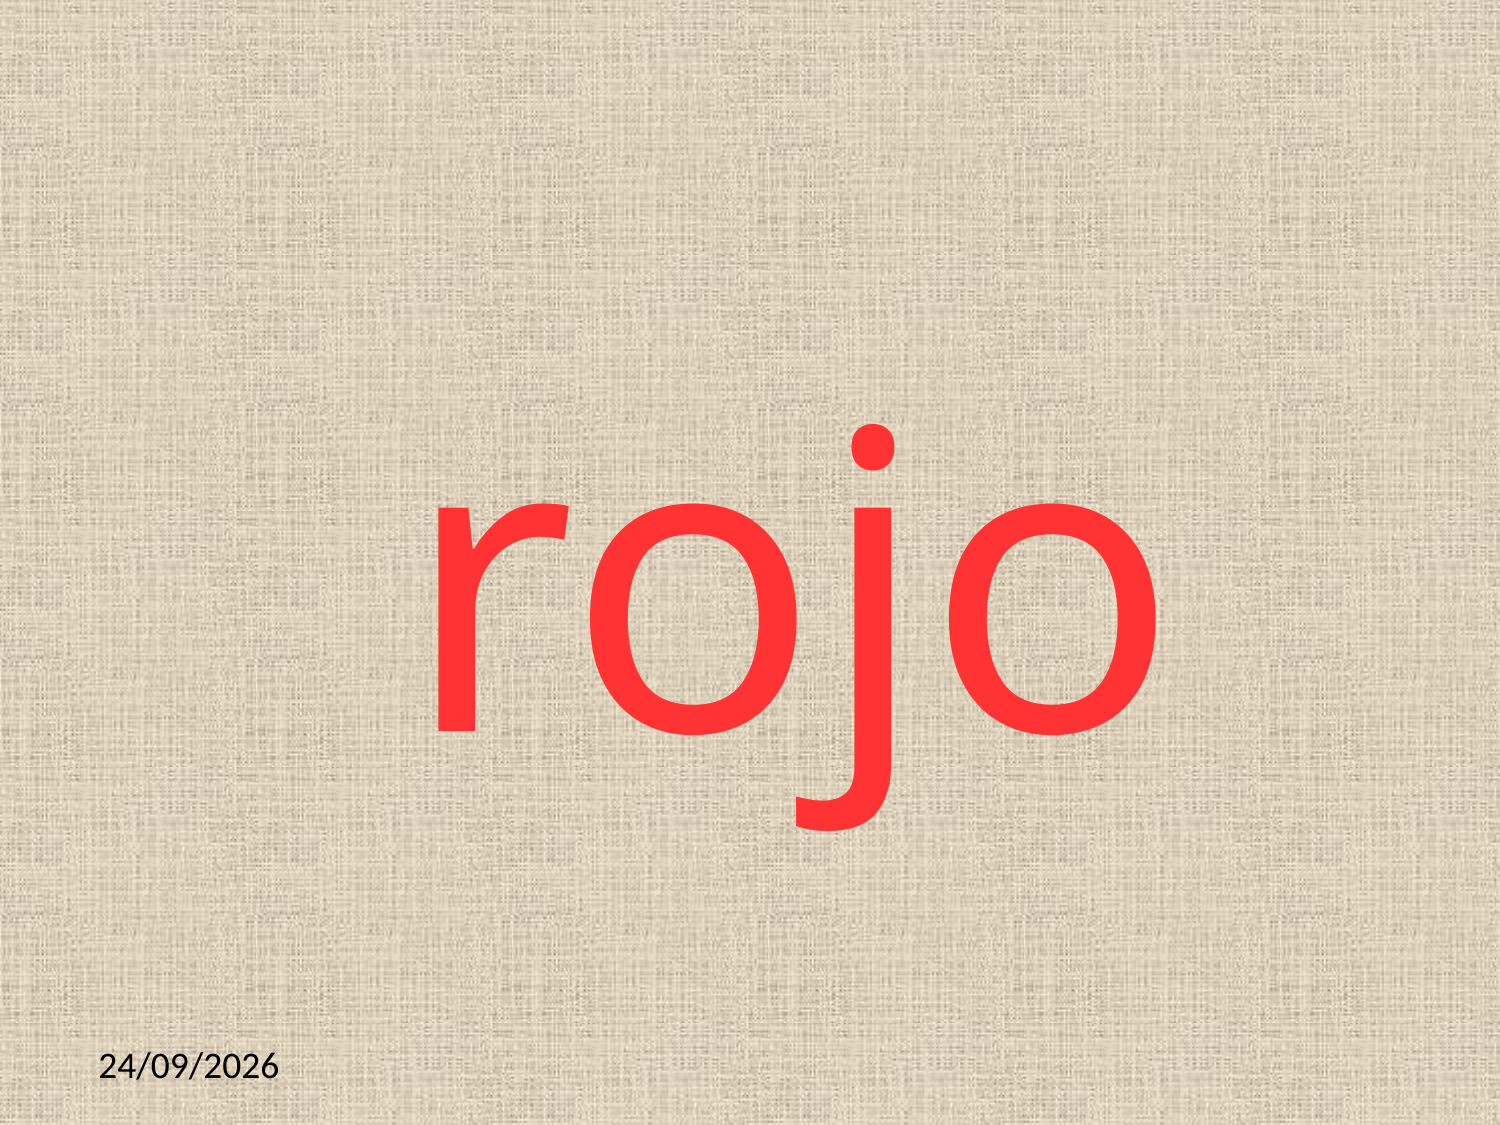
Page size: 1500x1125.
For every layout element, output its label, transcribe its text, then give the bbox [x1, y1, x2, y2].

text_box rojo [194, 278, 1388, 799]
picture [0, 0, 1500, 1125]
